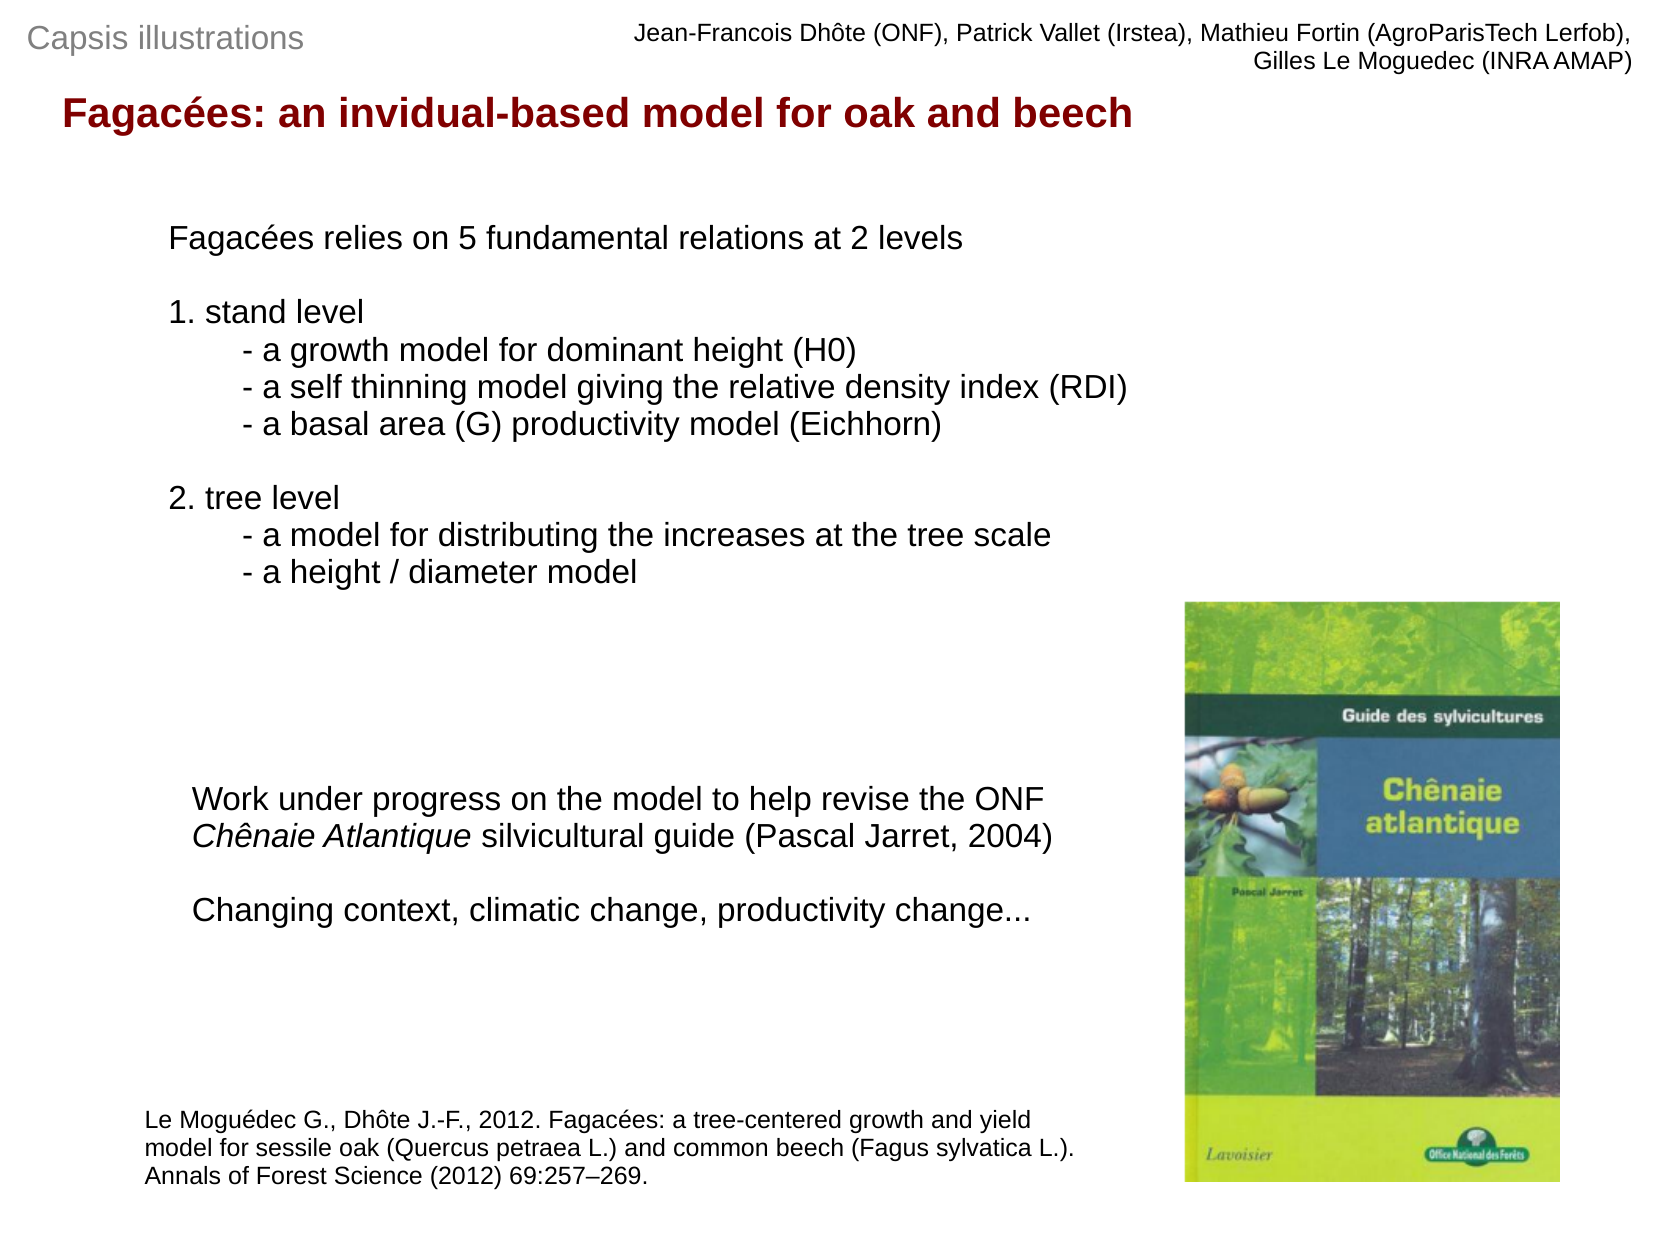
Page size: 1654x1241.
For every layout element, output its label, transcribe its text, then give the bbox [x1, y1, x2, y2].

text_box Fagacées: an invidual-based model for oak and beech [47, 82, 1418, 144]
text_box Jean-Francois Dhôte (ONF), Patrick Vallet (Irstea), Mathieu Fortin (AgroParisTech Lerfob), Gilles Le Moguedec (INRA AMAP) [555, 11, 1649, 83]
text_box Work under progress on the model to help revise the ONF Chênaie Atlantique silvicultural guide (Pascal Jarret, 2004) Changing context, climatic change, productivity change... [177, 773, 1111, 1011]
picture [1182, 599, 1560, 1182]
text_box Fagacées relies on 5 fundamental relations at 2 levels 1. stand level - a growth model for dominant height (H0) - a self thinning model giving the relative density index (RDI) - a basal area (G) productivity model (Eichhorn) 2. tree level - a model for distributing the increases at the tree scale - a height / diameter model [153, 212, 1170, 709]
text_box Capsis illustrations [11, 11, 426, 64]
text_box Le Moguédec G., Dhôte J.-F., 2012. Fagacées: a tree-centered growth and yield model for sessile oak (Quercus petraea L.) and common beech (Fagus sylvatica L.). Annals of Forest Science (2012) 69:257–269. [129, 1098, 1123, 1198]
